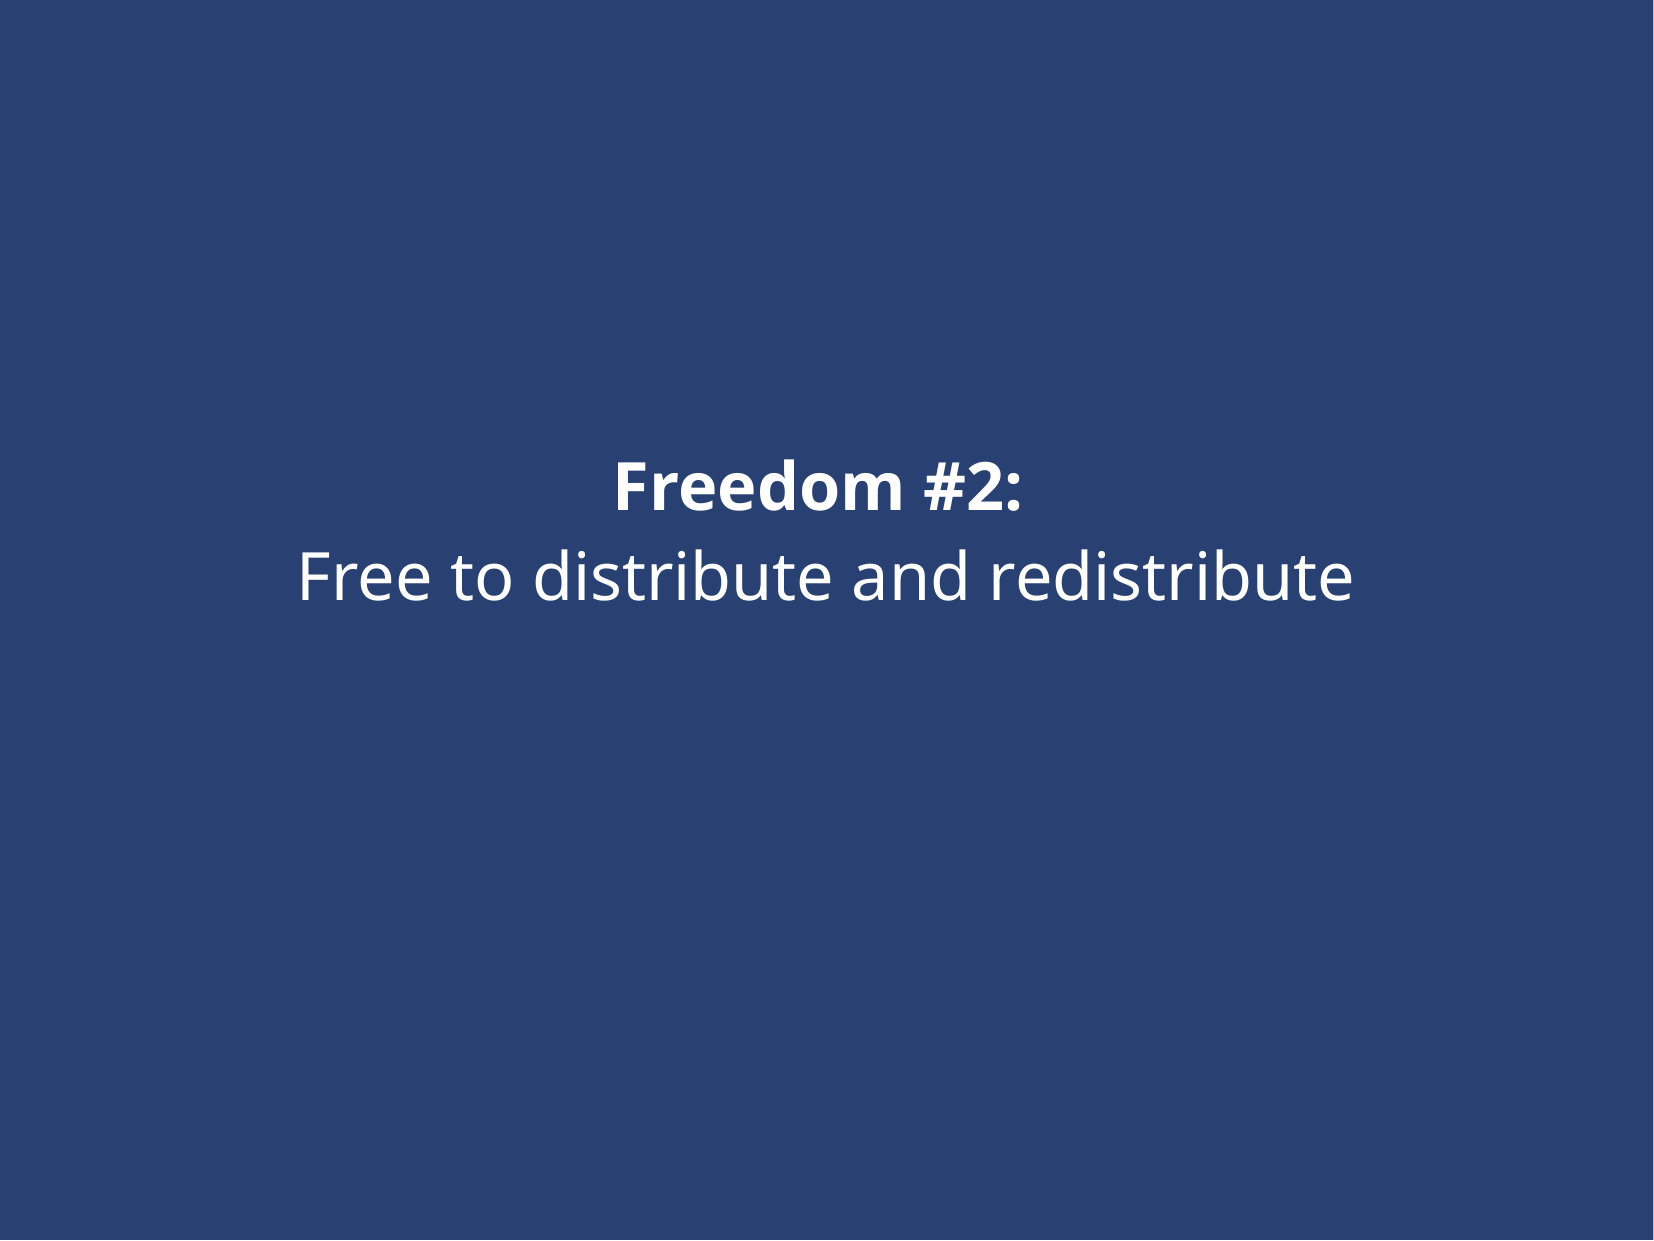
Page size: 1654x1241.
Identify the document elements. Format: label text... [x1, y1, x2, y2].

subtitle Freedom #2: Free to distribute and redistribute [82, 49, 1571, 1109]
